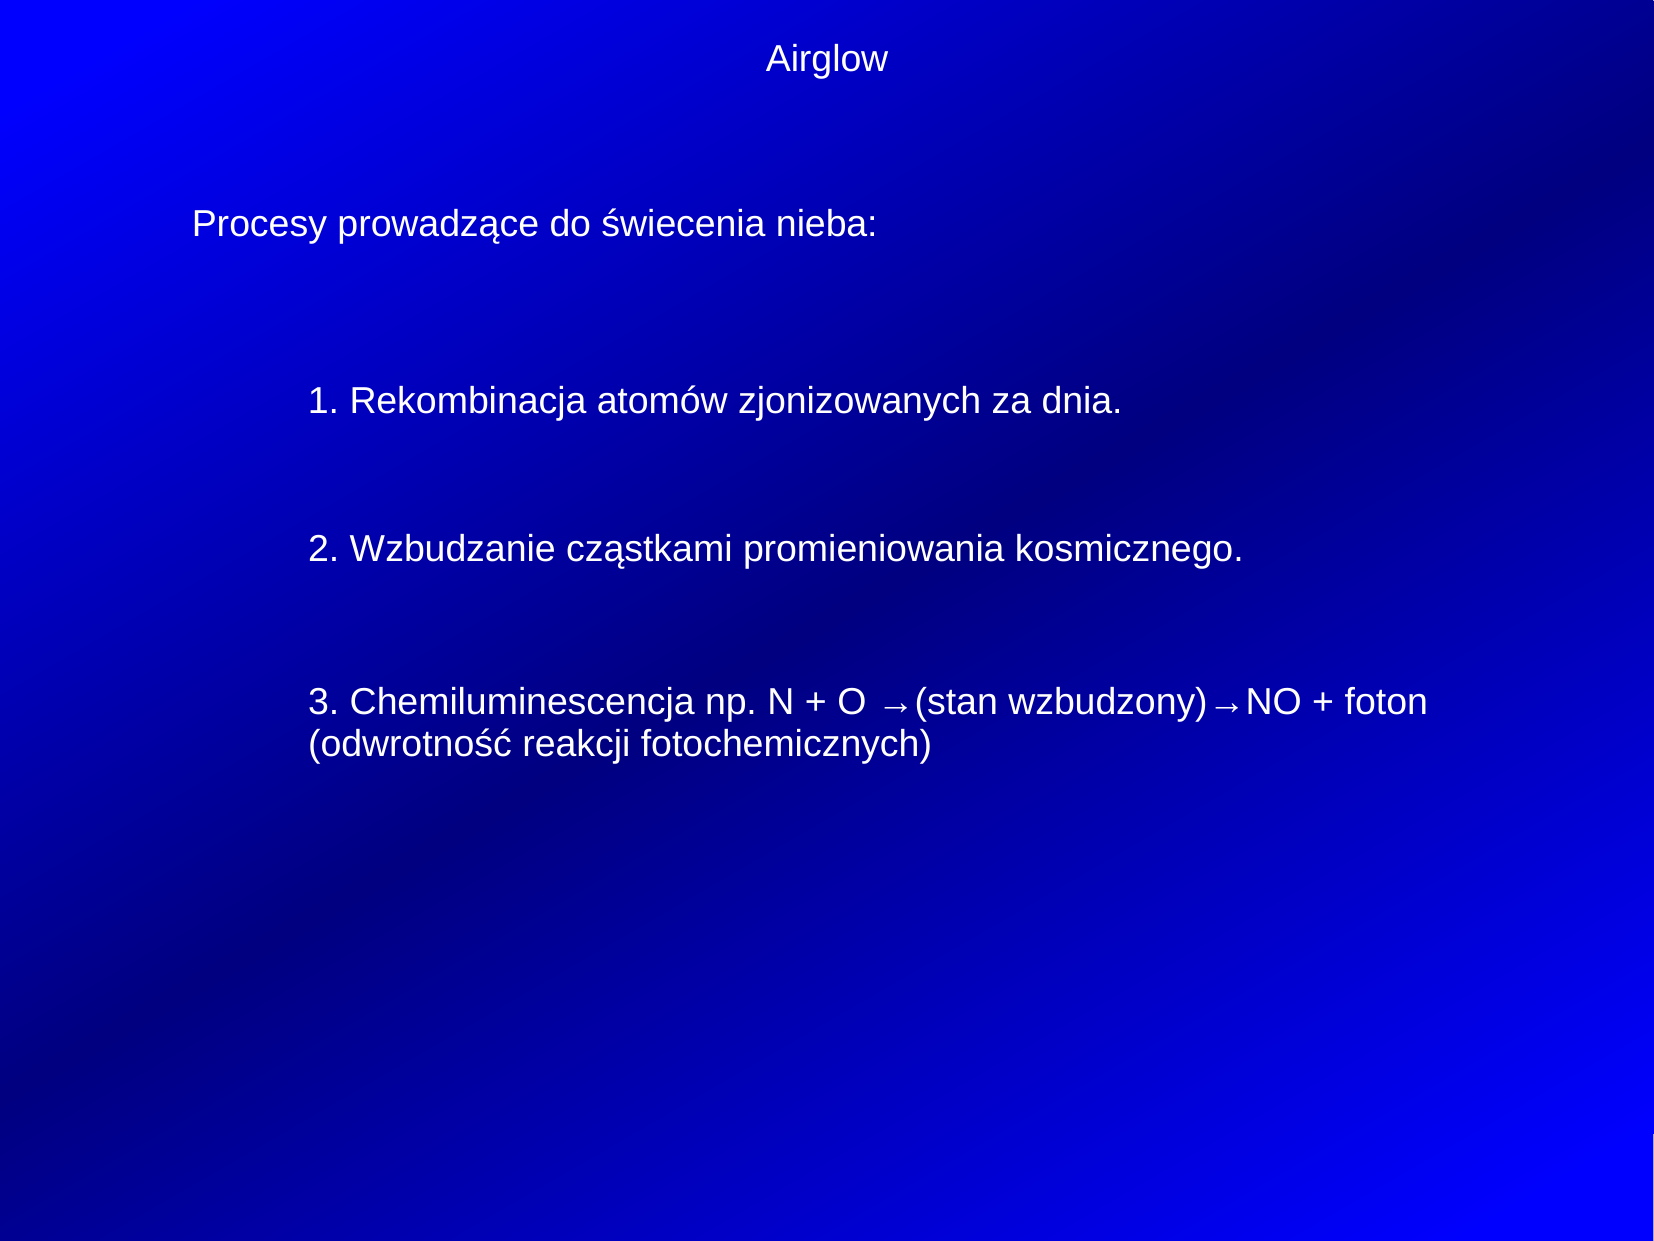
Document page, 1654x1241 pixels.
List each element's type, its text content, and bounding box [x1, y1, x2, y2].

text_box 3. Chemiluminescencja np. N + O →(stan wzbudzony)→NO + foton (odwrotność reakcji fotochemicznych) [293, 673, 1443, 773]
text_box Airglow [751, 29, 904, 87]
text_box 1. Rekombinacja atomów zjonizowanych za dnia. [293, 372, 1138, 429]
text_box 2. Wzbudzanie cząstkami promieniowania kosmicznego. [293, 519, 1259, 577]
text_box Procesy prowadzące do świecenia nieba: [177, 194, 893, 252]
